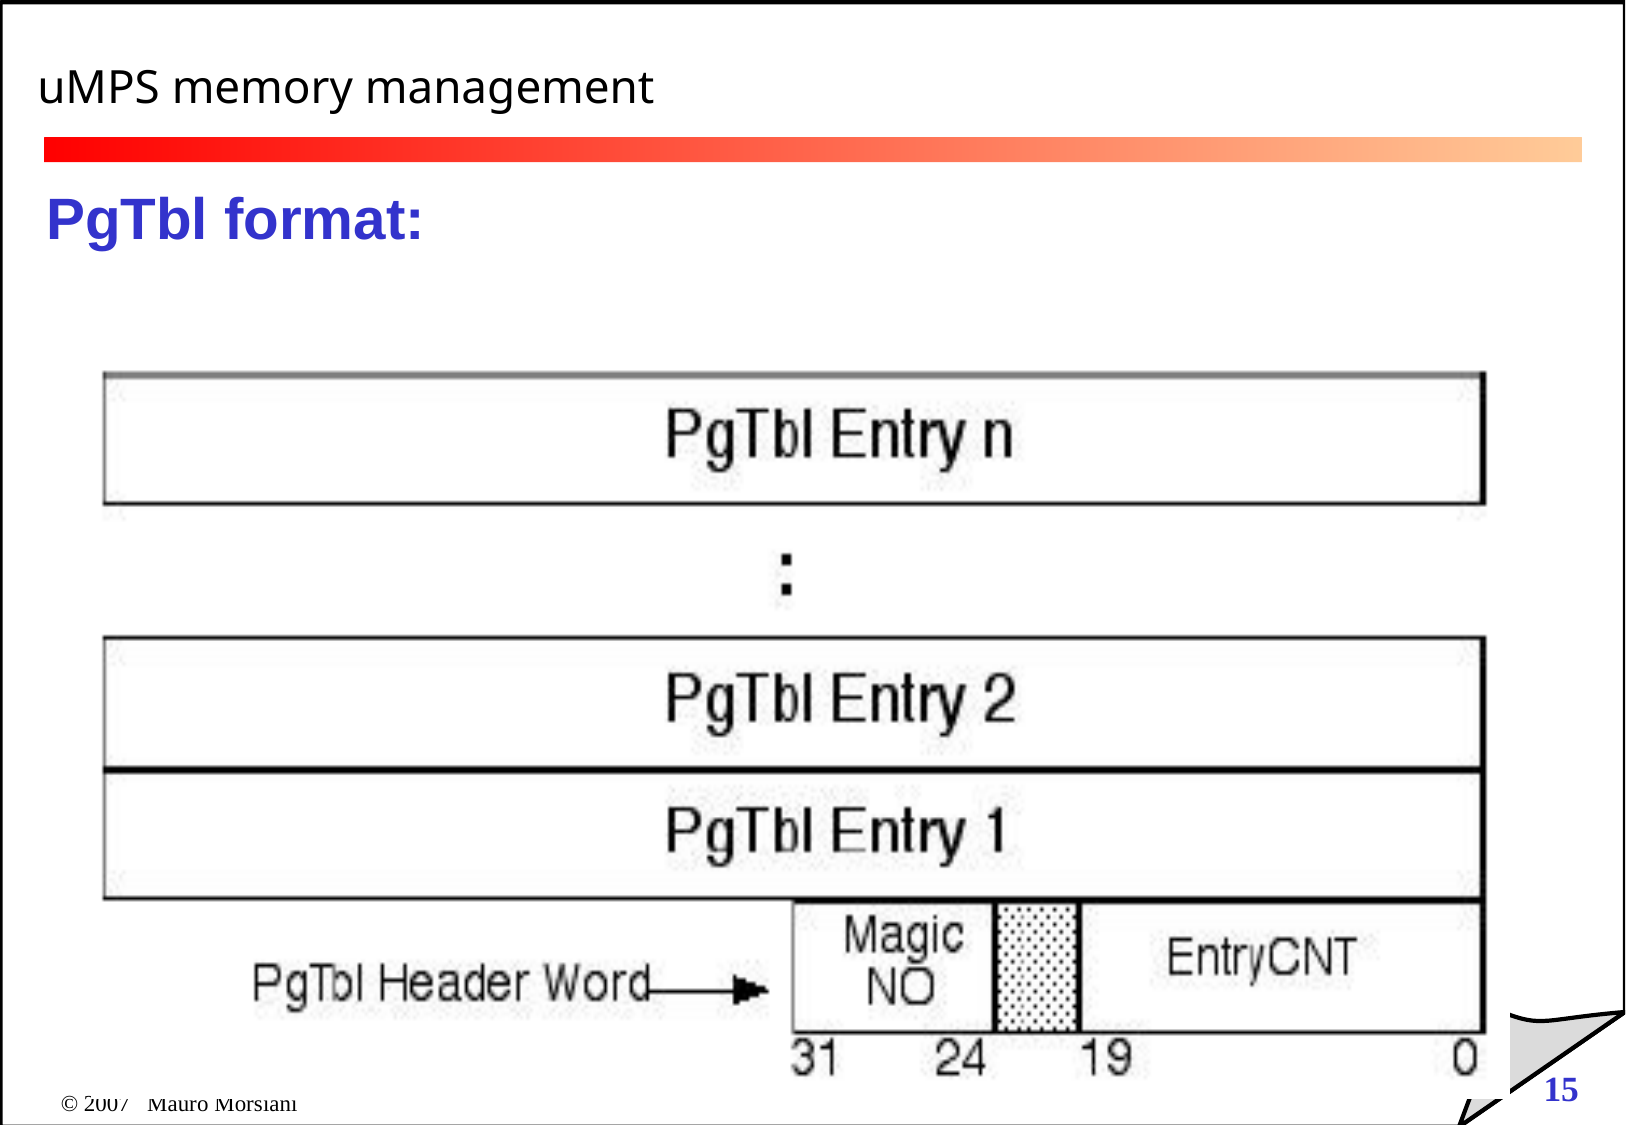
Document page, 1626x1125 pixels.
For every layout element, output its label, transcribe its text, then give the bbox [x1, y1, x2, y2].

title uMPS memory management [37, 44, 1587, 130]
picture [91, 713, 1510, 1099]
list PgTbl format: [46, 187, 1549, 713]
